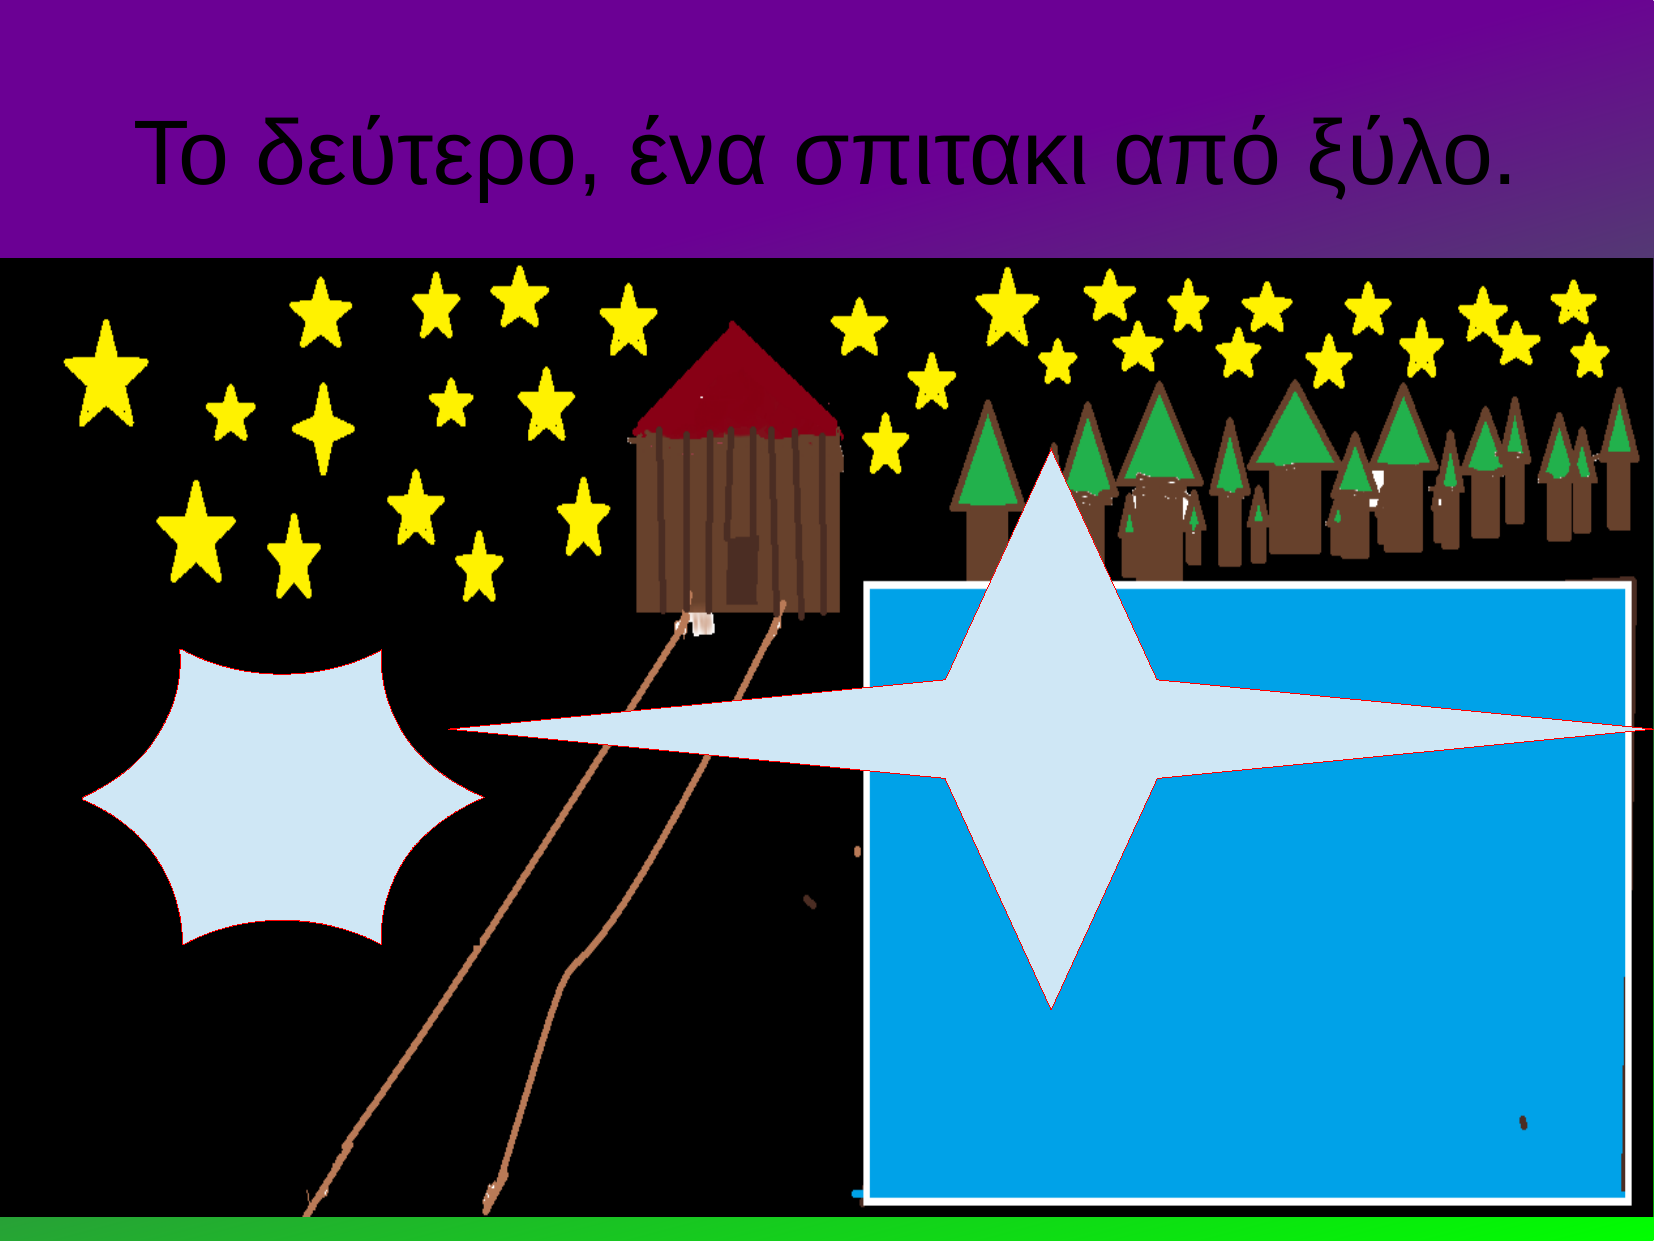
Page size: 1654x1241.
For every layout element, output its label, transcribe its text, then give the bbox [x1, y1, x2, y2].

text_box [82, 649, 485, 945]
title Το δεύτερο, ένα σπιτακι από ξύλο. [82, 49, 1571, 257]
picture [1520, 1116, 1527, 1129]
picture [0, 258, 1654, 1217]
text_box [448, 448, 1654, 1010]
